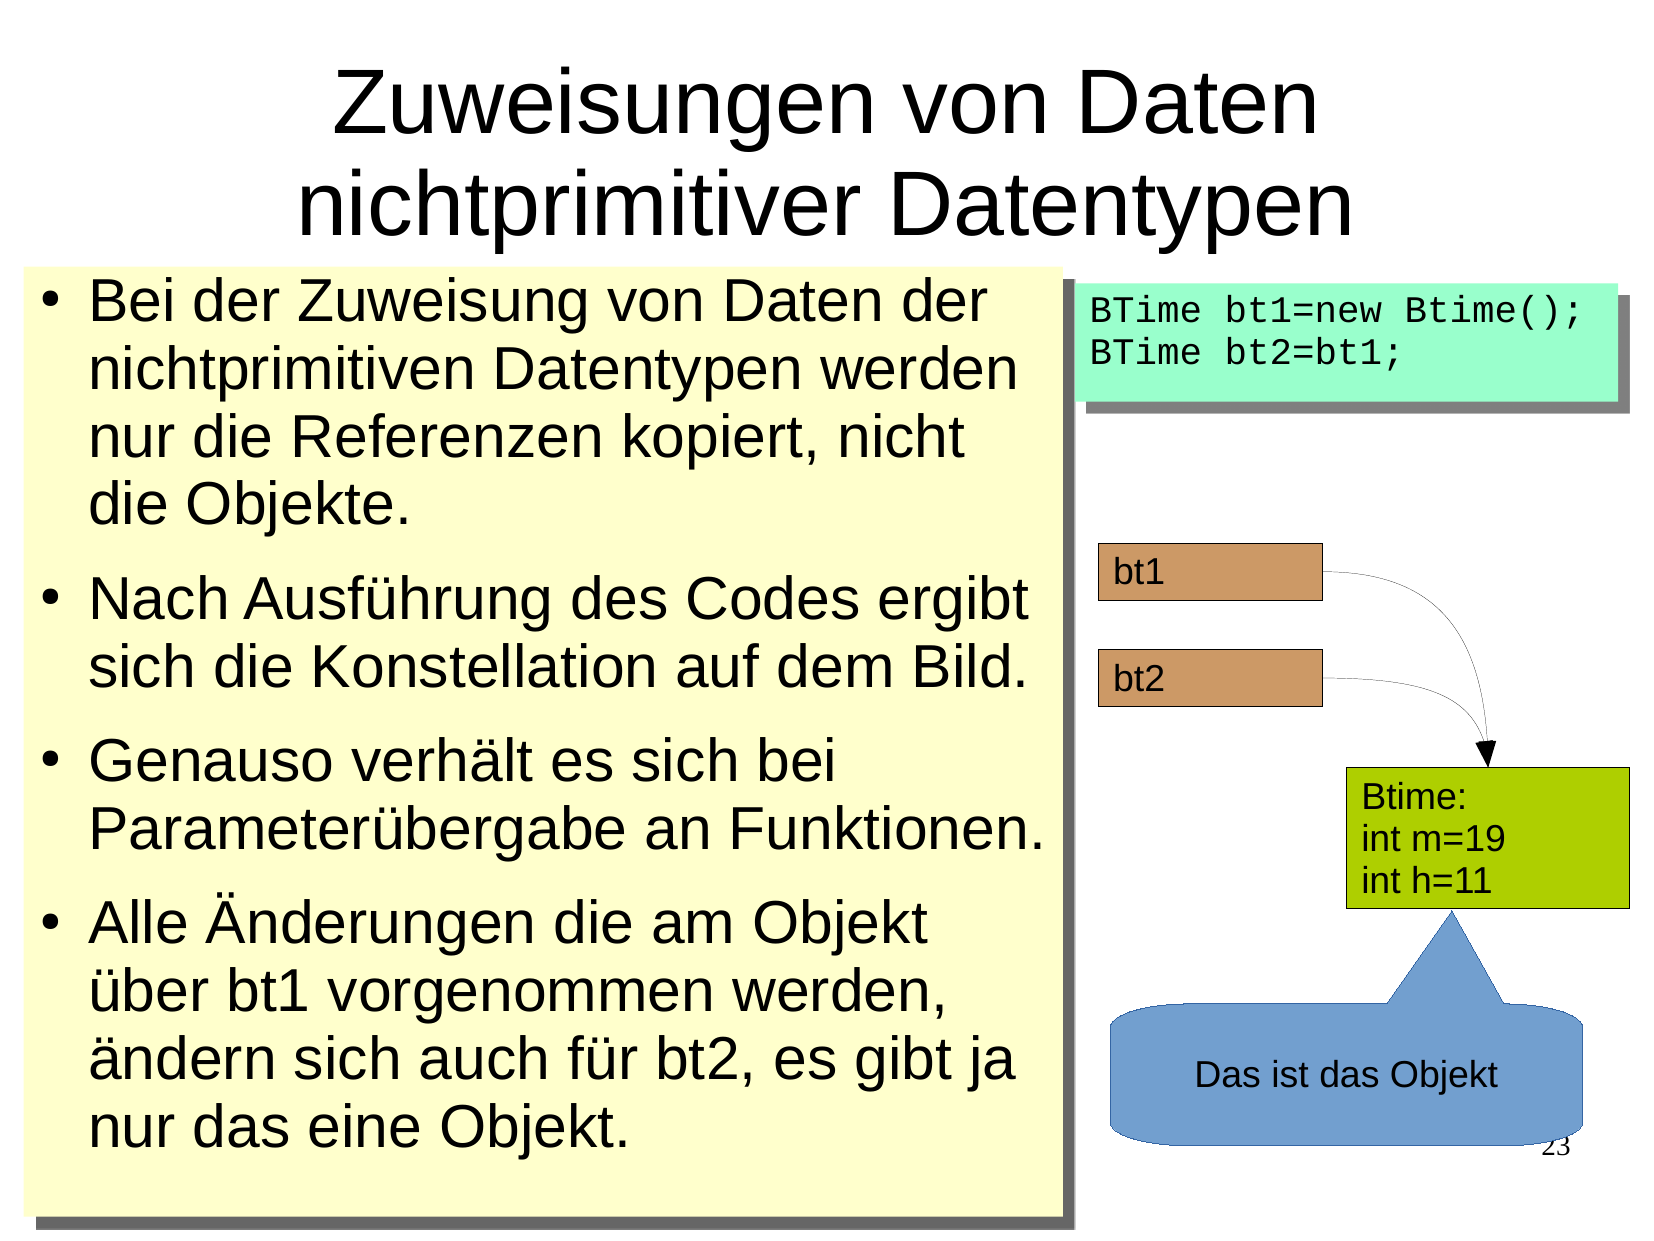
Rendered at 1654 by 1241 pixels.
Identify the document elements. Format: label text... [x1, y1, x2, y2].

text_box bt2 [1098, 649, 1323, 707]
text_box bt1 [1098, 543, 1323, 601]
text_box BTime bt1=new Btime(); BTime bt2=bt1; [1074, 283, 1619, 402]
text_box Das ist das Objekt [1110, 910, 1583, 1146]
text_box Btime: int m=19 int h=11 [1346, 767, 1630, 909]
list Bei der Zuweisung von Daten der nichtprimitiven Datentypen werden nur die Referenzen kopiert, nicht die Objekte. Nach Ausführung des Codes ergibt sich die Konstellation auf dem Bild. Genauso verhält es sich bei Parameterübergabe an Funktionen. Alle Änderungen die am Objekt über bt1 vorgenommen werden, ändern sich auch für bt2, es gibt ja nur das eine Objekt. [23, 266, 1063, 1217]
title Zuweisungen von Daten nichtprimitiver Datentypen [82, 49, 1571, 257]
